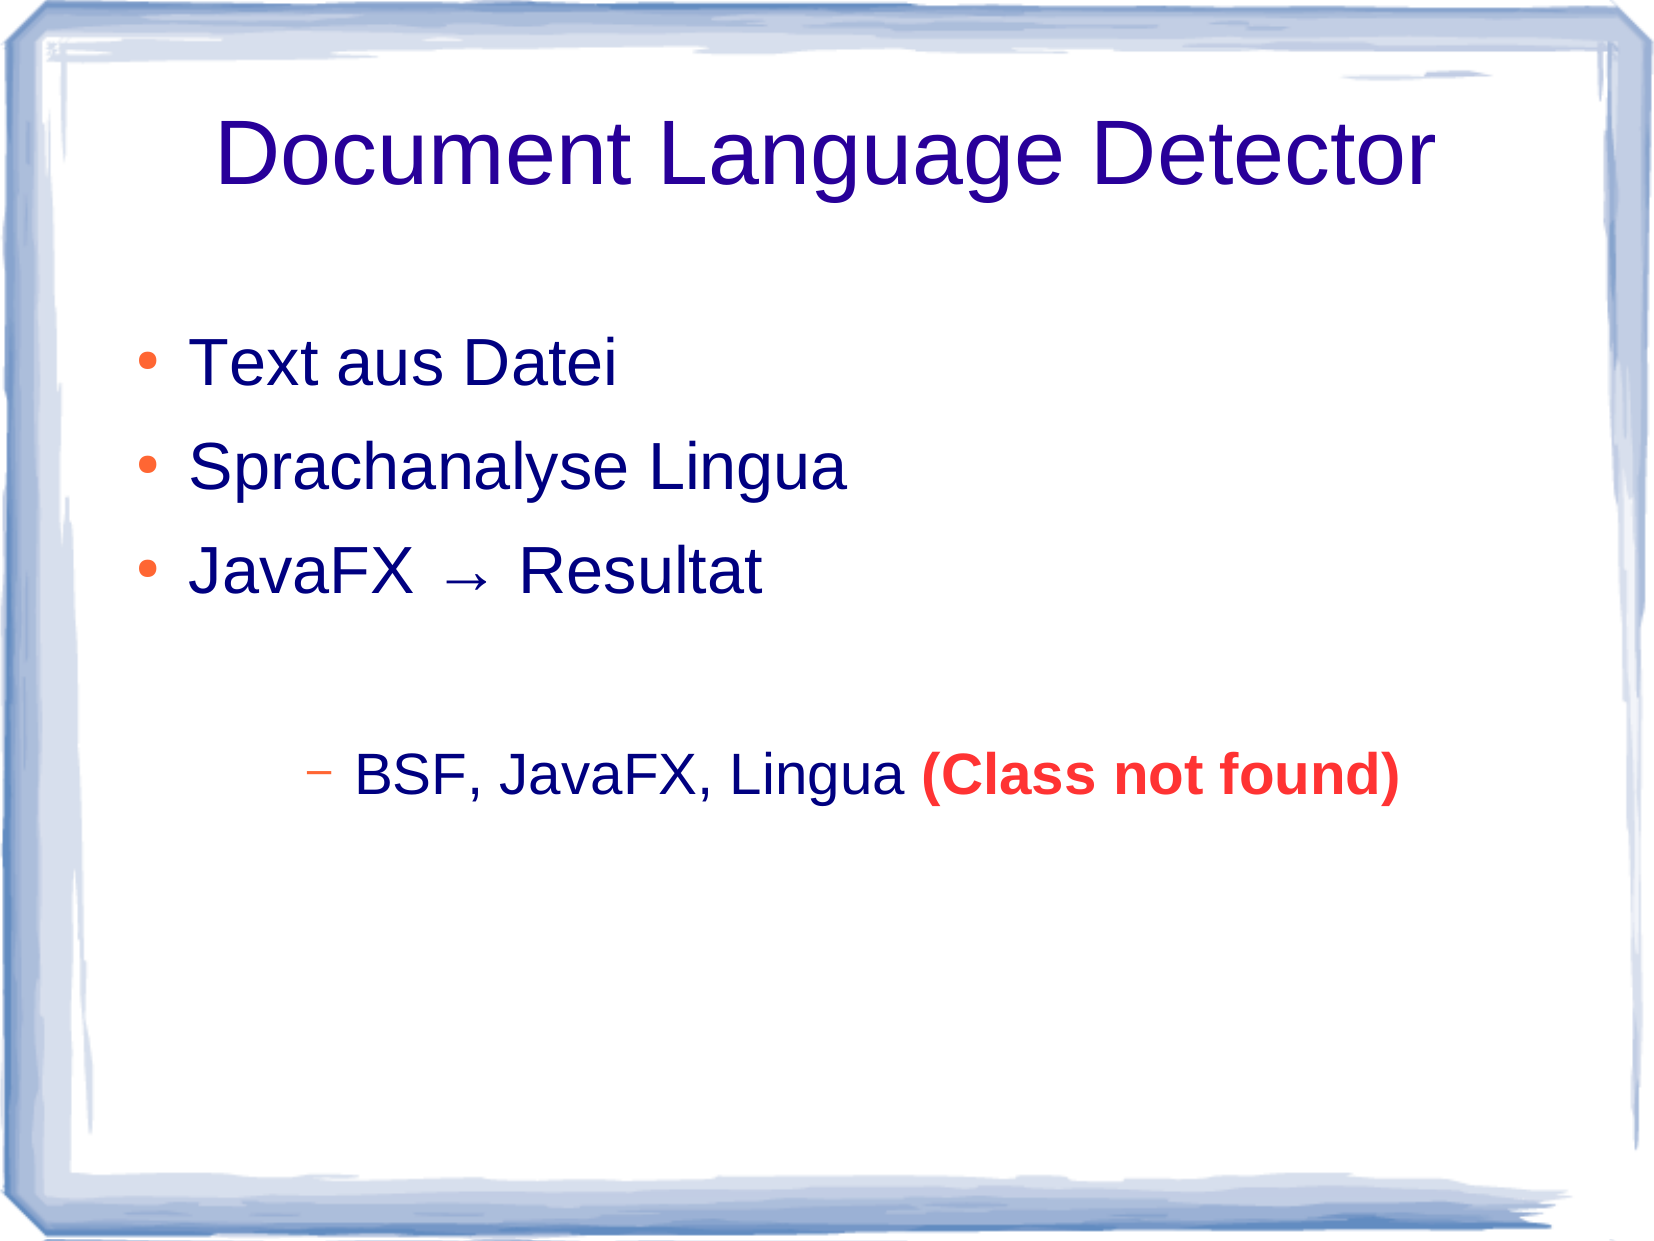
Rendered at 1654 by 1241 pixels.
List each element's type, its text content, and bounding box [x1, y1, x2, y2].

picture [0, 0, 1654, 1241]
list Text aus Datei Sprachanalyse Lingua JavaFX → Resultat BSF, JavaFX, Lingua (Class not found) [118, 324, 1571, 1004]
title Document Language Detector [82, 49, 1571, 257]
